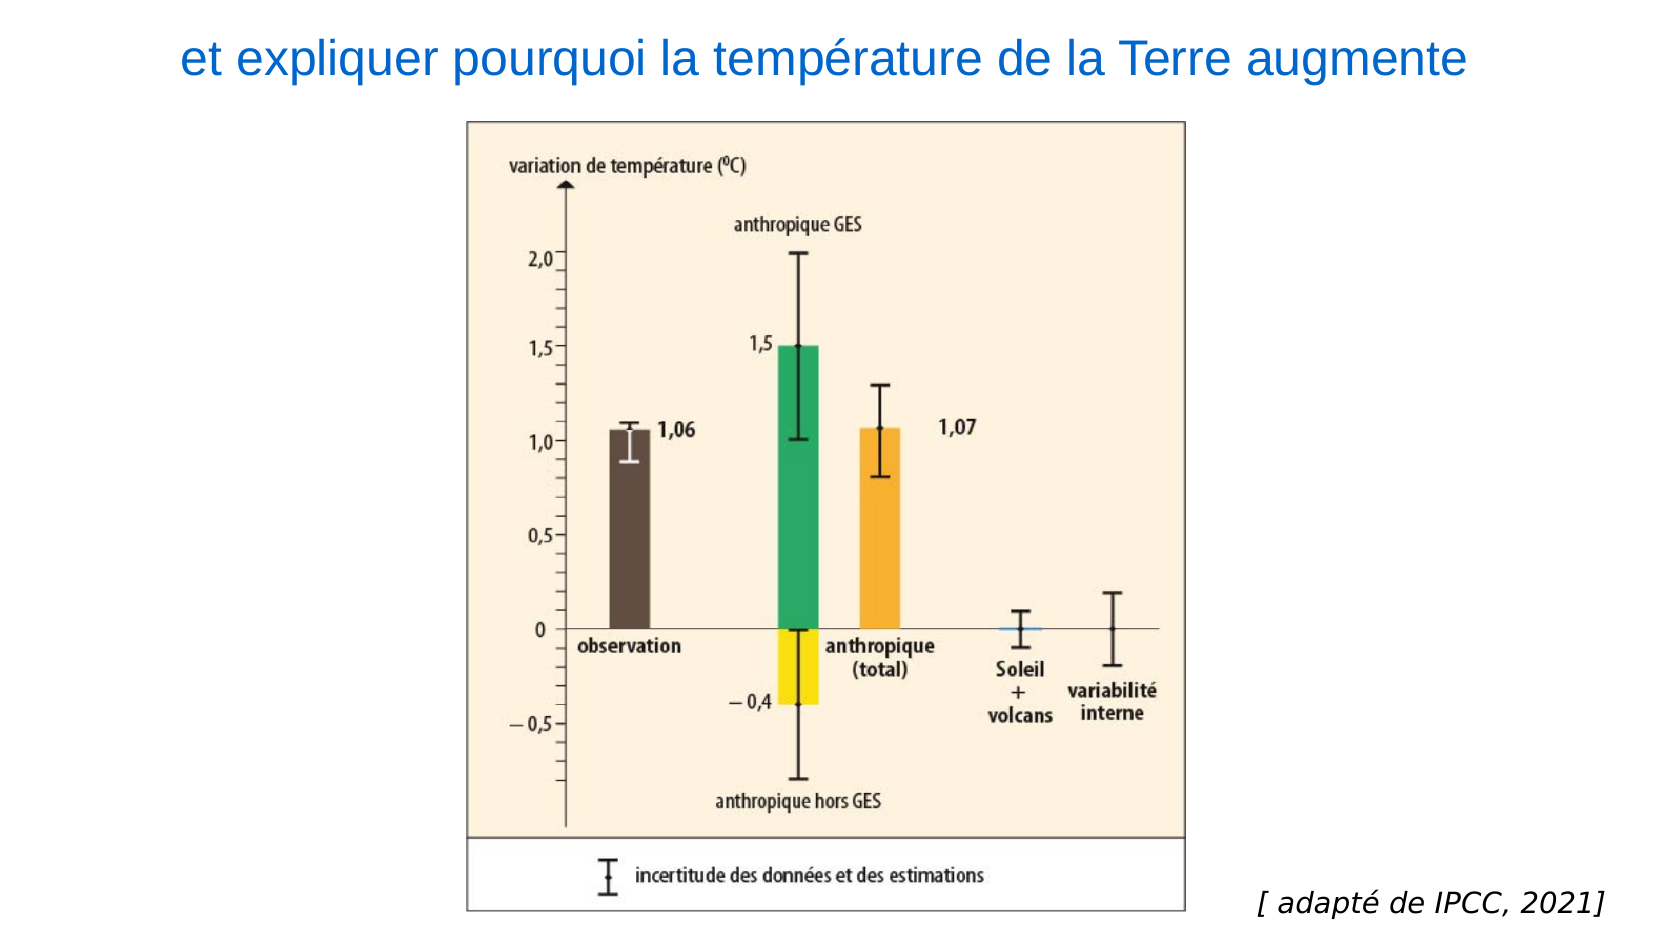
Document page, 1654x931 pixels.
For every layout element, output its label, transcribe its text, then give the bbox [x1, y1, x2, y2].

text_box [ adapté de IPCC, 2021] [1151, 878, 1622, 922]
text_box et expliquer pourquoi la température de la Terre augmente [81, 17, 1570, 98]
picture [460, 116, 1193, 912]
